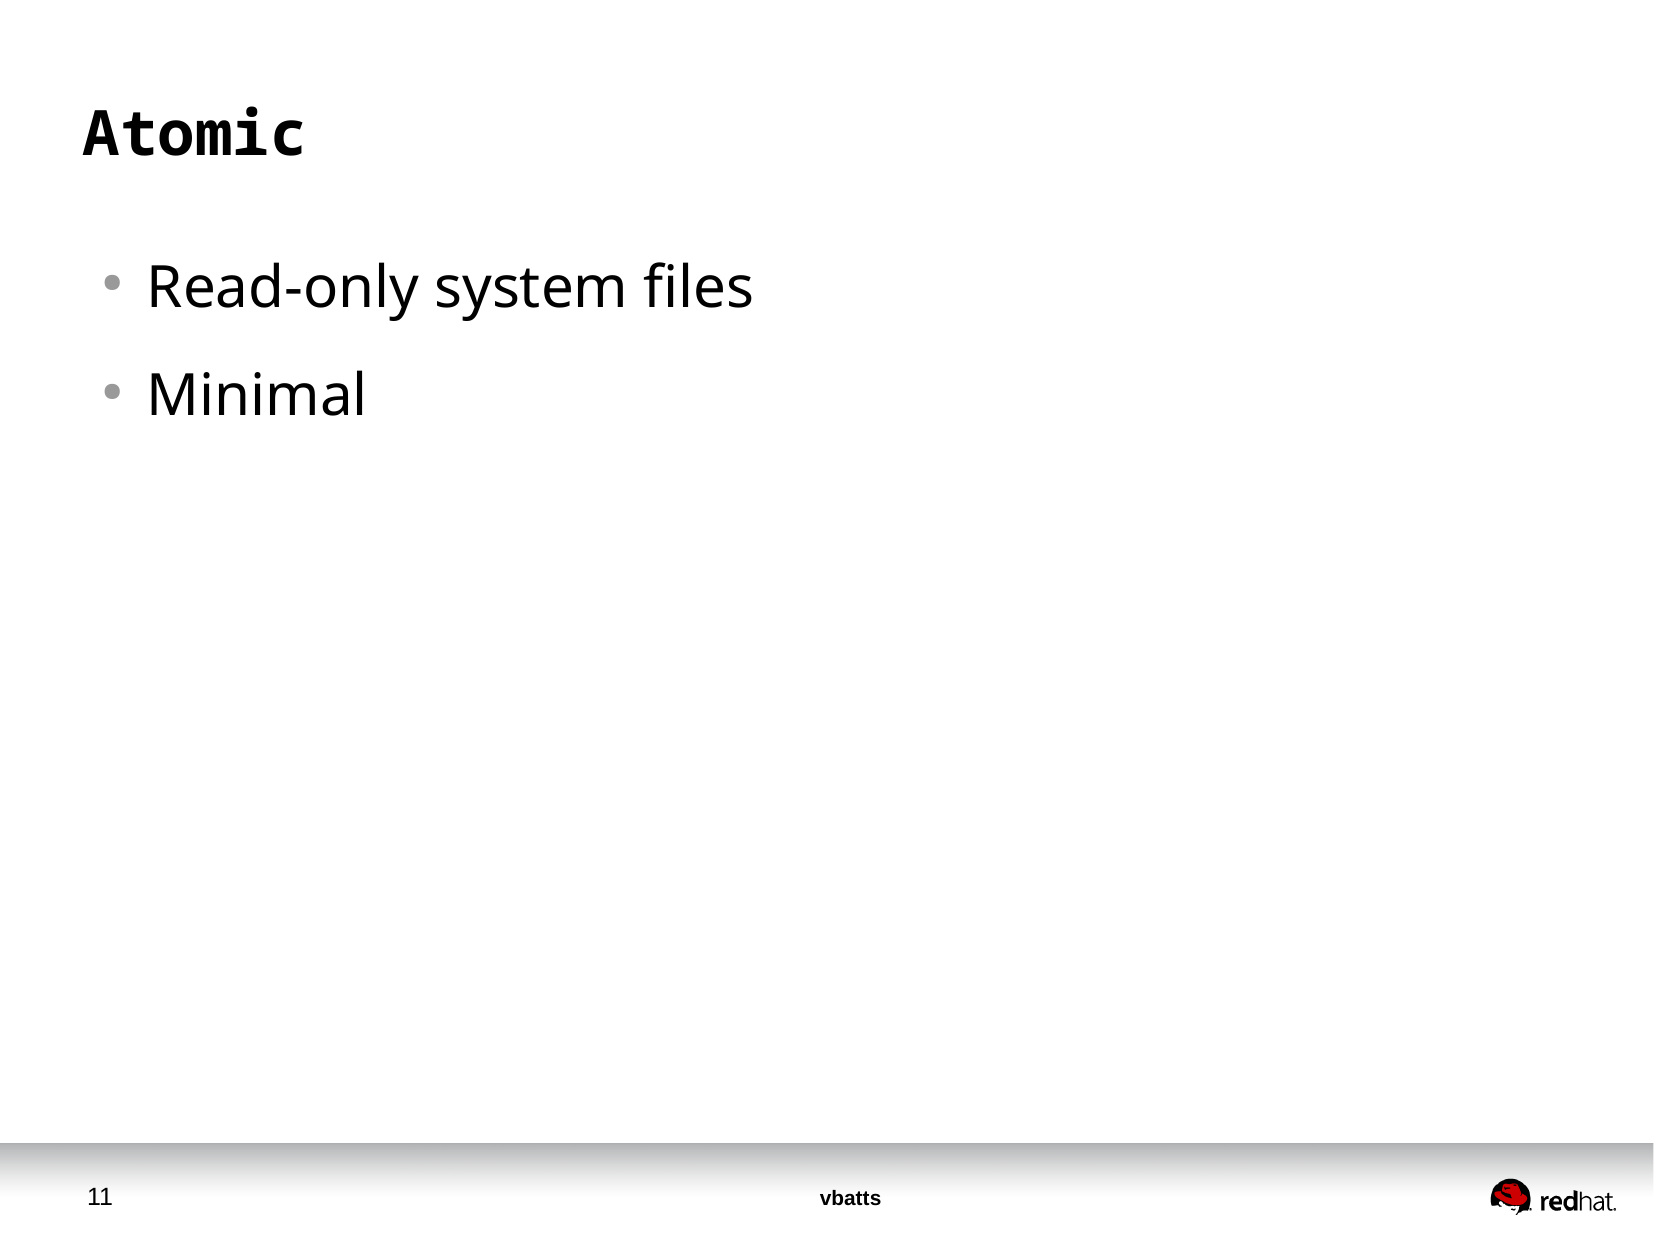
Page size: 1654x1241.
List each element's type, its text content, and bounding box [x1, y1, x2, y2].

picture [0, 1143, 1654, 1241]
title Atomic [82, 37, 1571, 226]
list Read-only system files Minimal [86, 244, 1576, 1039]
